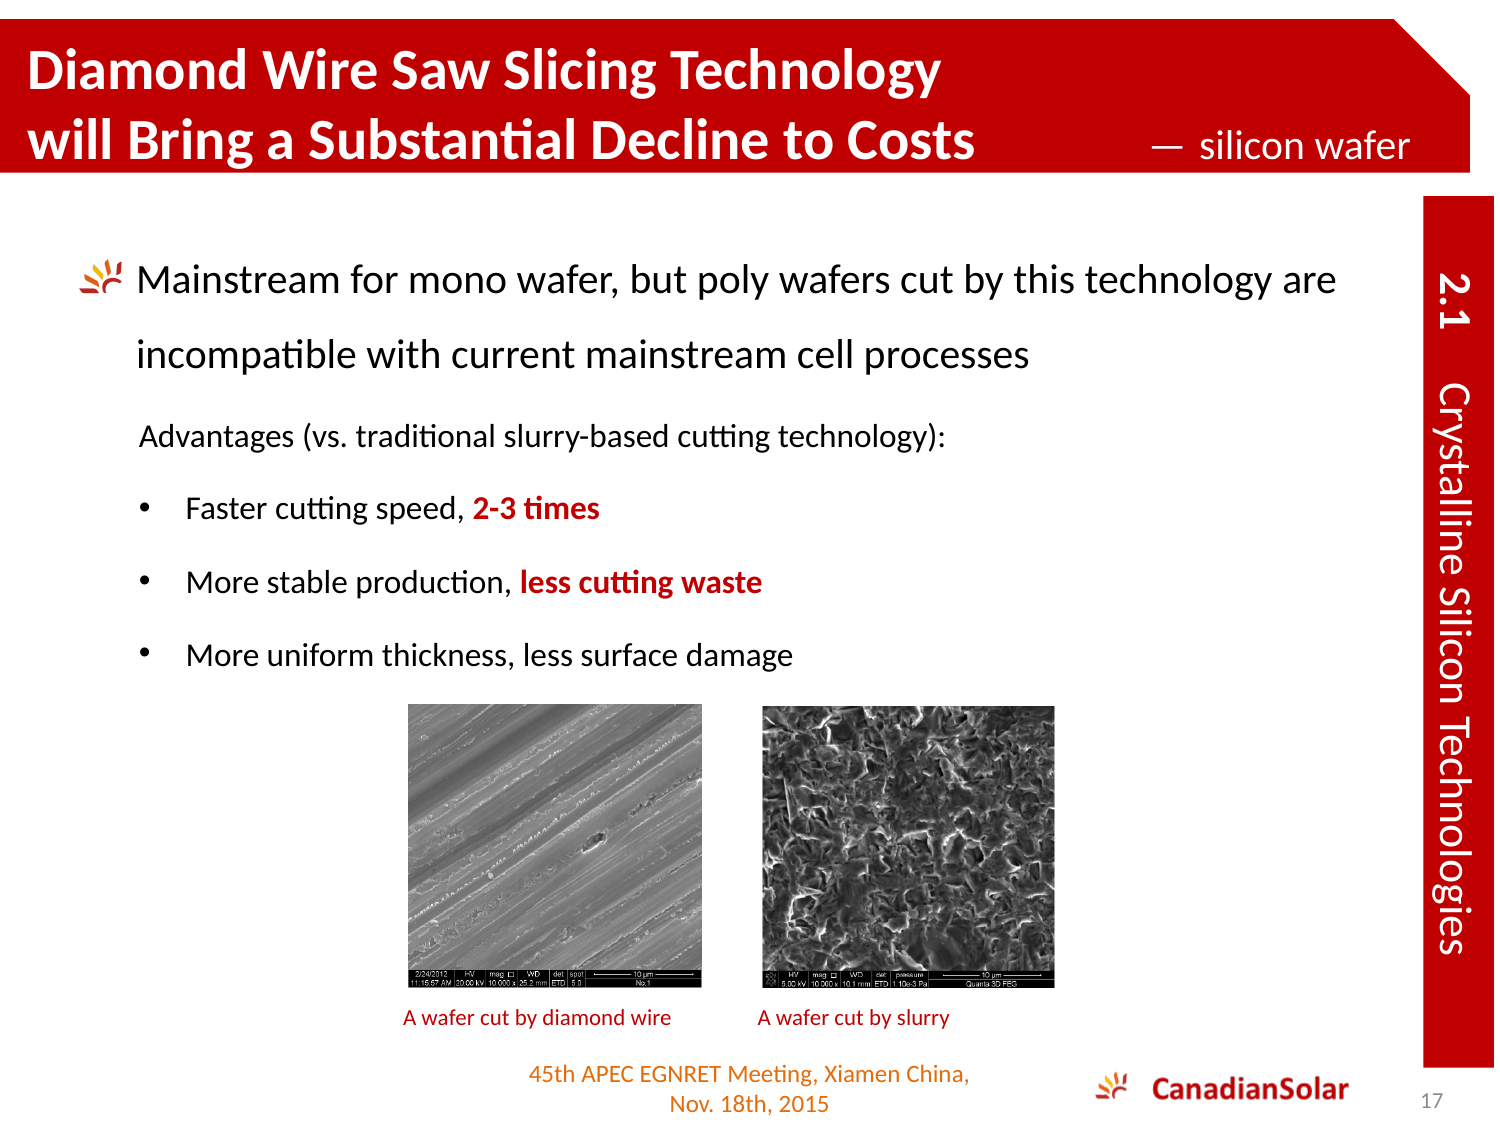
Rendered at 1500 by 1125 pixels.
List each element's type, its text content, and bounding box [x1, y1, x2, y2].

slide_number <編號> [1108, 1069, 1459, 1125]
picture [761, 704, 1056, 988]
text_box Mainstream for mono wafer, but poly wafers cut by this technology are incompatible with current mainstream cell processes [64, 219, 1400, 385]
picture [1080, 1046, 1377, 1125]
picture [79, 259, 123, 295]
text_box A wafer cut by diamond wire [395, 987, 703, 1036]
text_box A wafer cut by slurry [750, 987, 1058, 1036]
picture [407, 704, 702, 988]
text_box Diamond Wire Saw Slicing Technology will Bring a Substantial Decline to Costs — silicon wafer [0, 19, 1471, 173]
footer 45th APEC EGNRET Meeting, Xiamen China, Nov. 18th, 2015 [512, 1057, 988, 1118]
text_box Advantages (vs. traditional slurry-based cutting technology): Faster cutting speed, 2-3 times More stable production, less cutting waste More uniform thickness, less surface damage [123, 373, 1423, 681]
text_box 2.1 Crystalline Silicon Technologies [1423, 196, 1494, 1068]
